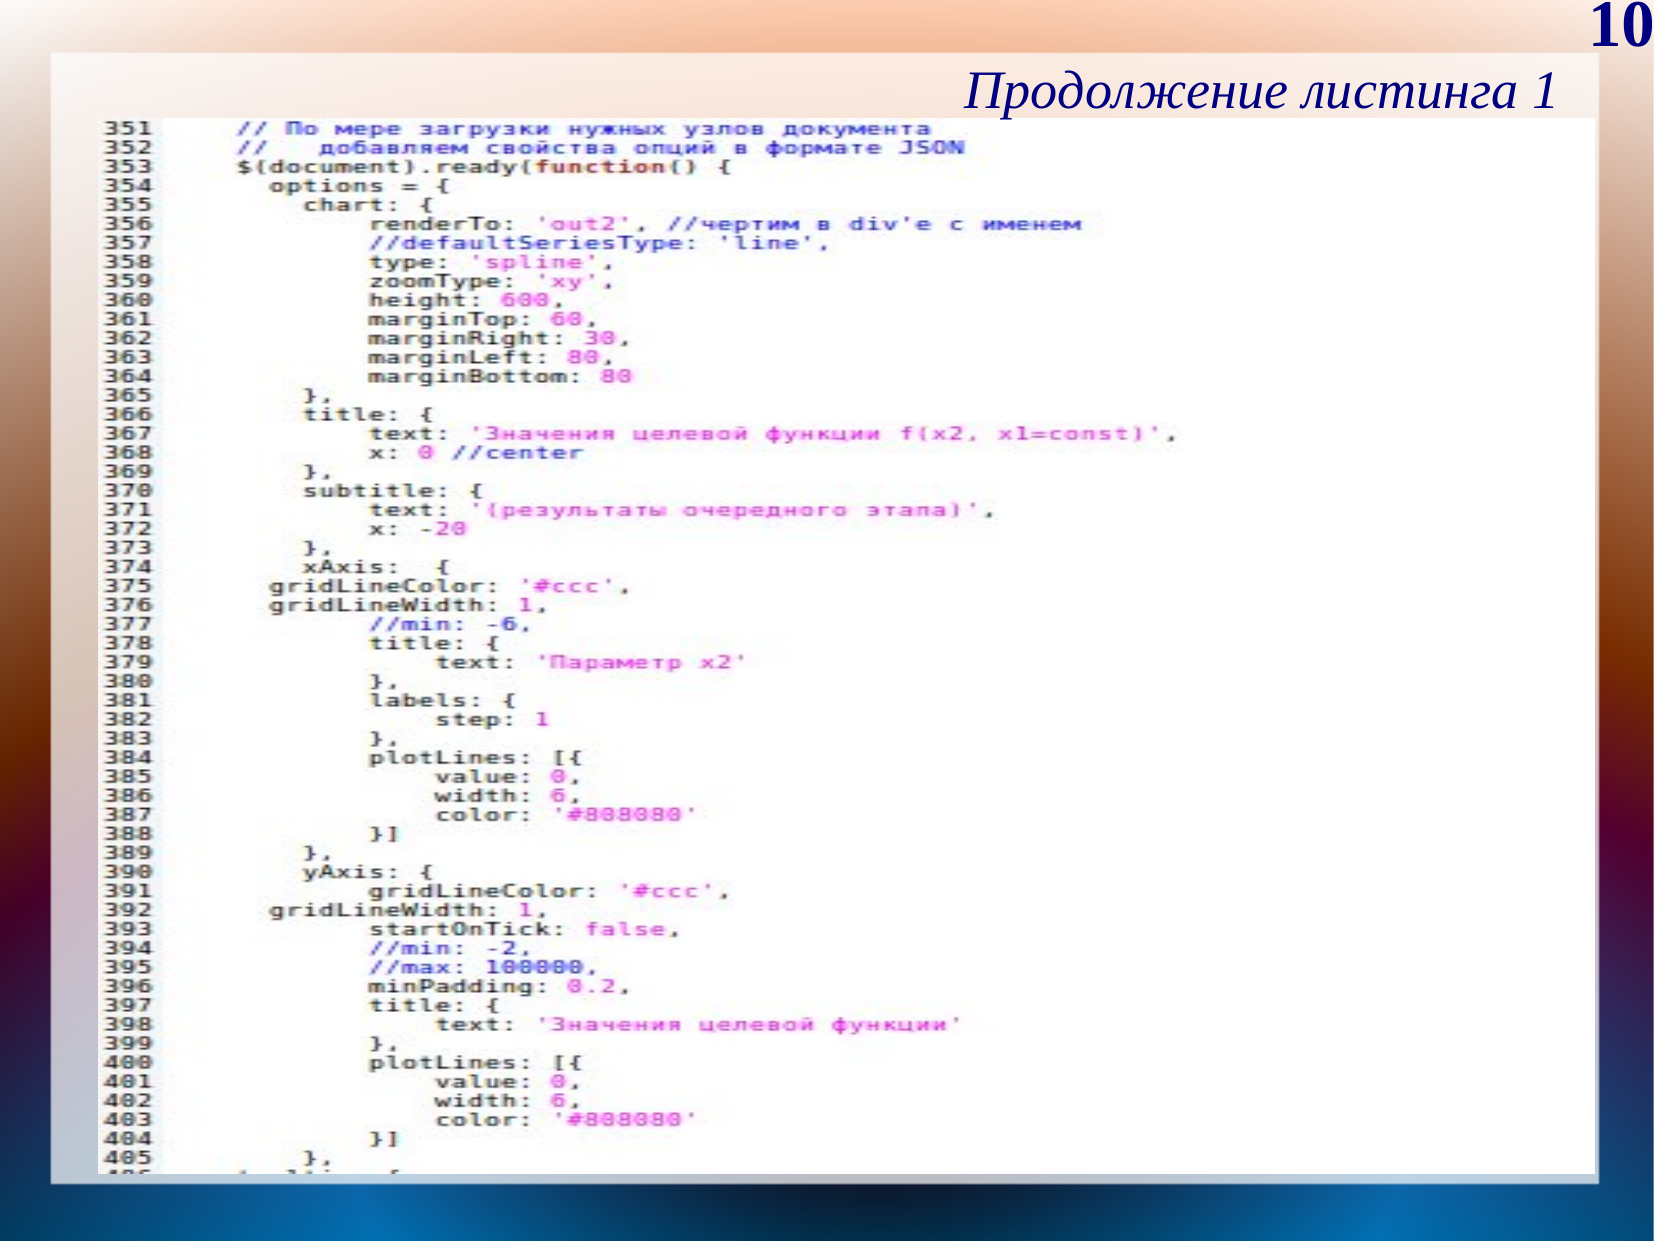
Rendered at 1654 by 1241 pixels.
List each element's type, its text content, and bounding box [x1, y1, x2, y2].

title <номер> Продолжение листинга 1 [166, 0, 1654, 158]
picture [0, 0, 1654, 1241]
